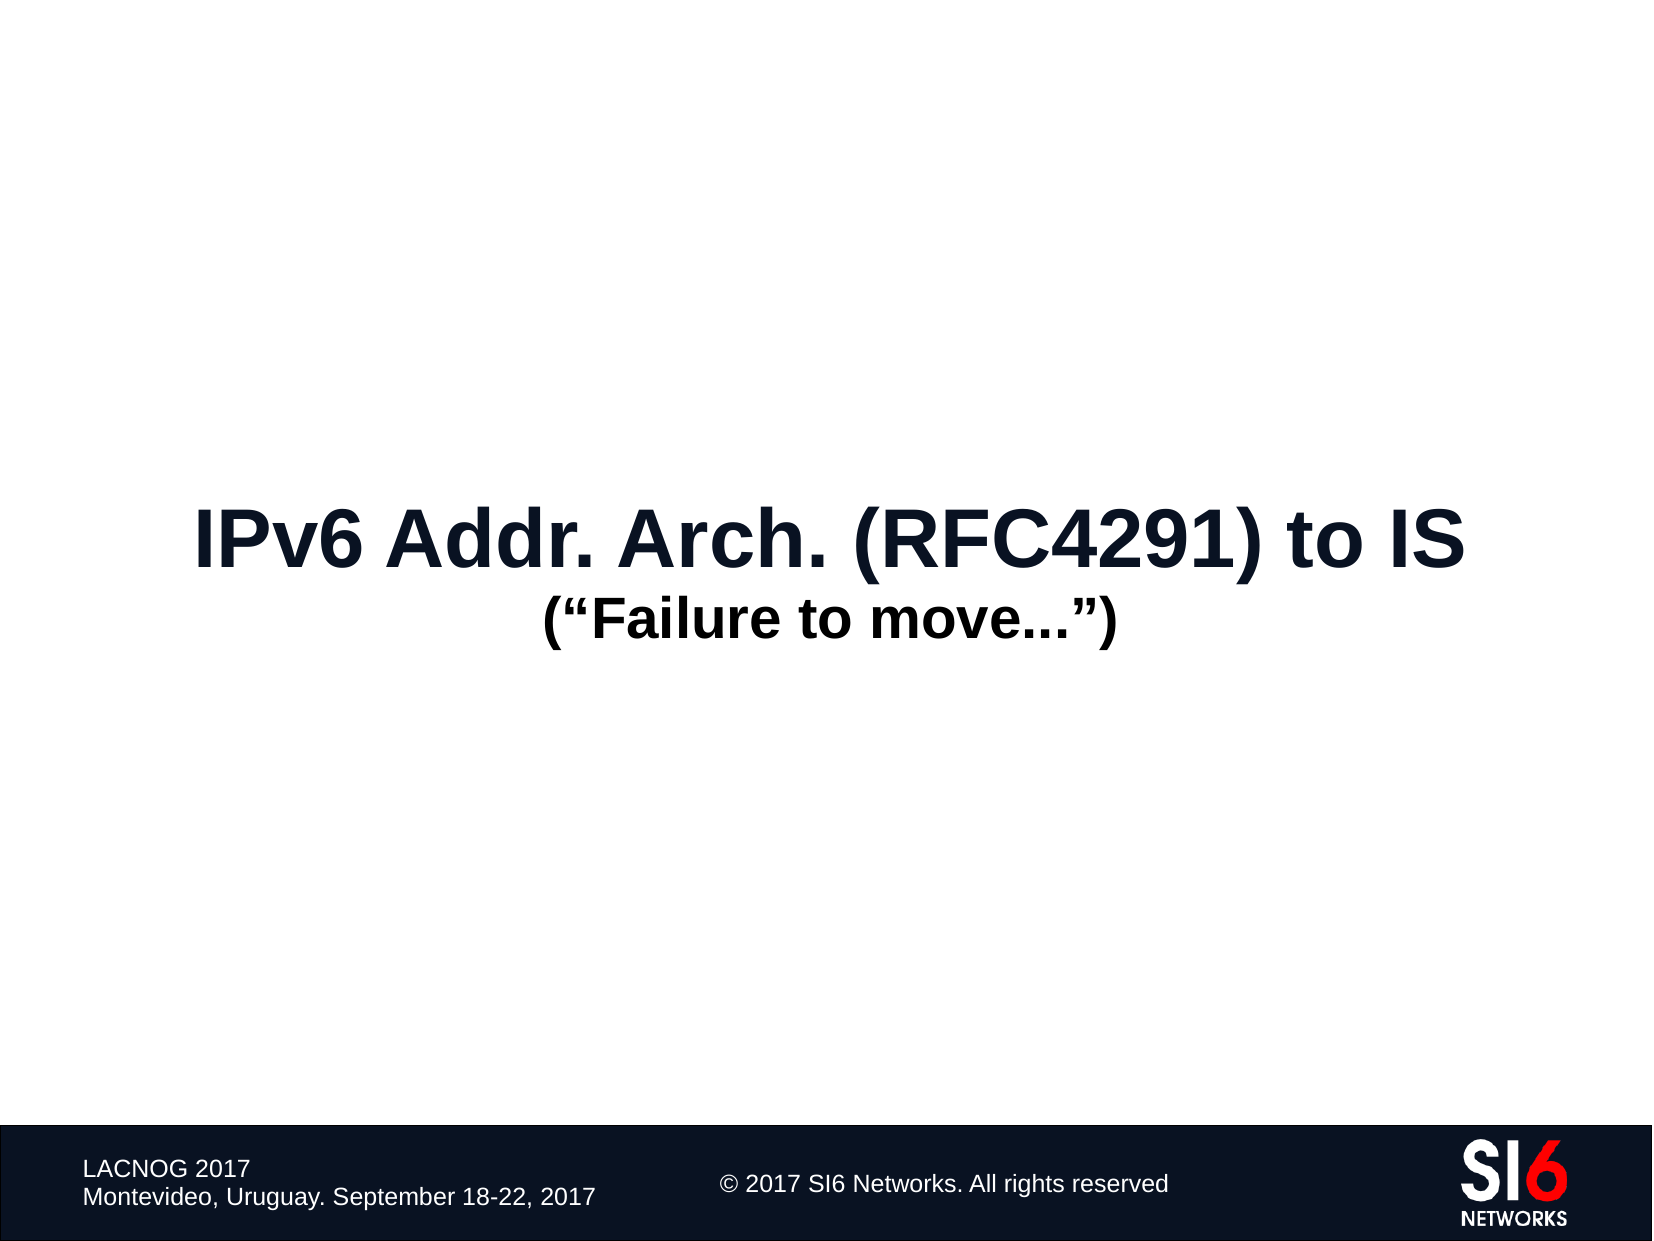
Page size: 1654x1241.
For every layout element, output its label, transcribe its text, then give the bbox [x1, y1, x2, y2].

title IPv6 Addr. Arch. (RFC4291) to IS (“Failure to move...”) [86, 467, 1576, 676]
picture [1461, 1139, 1567, 1226]
